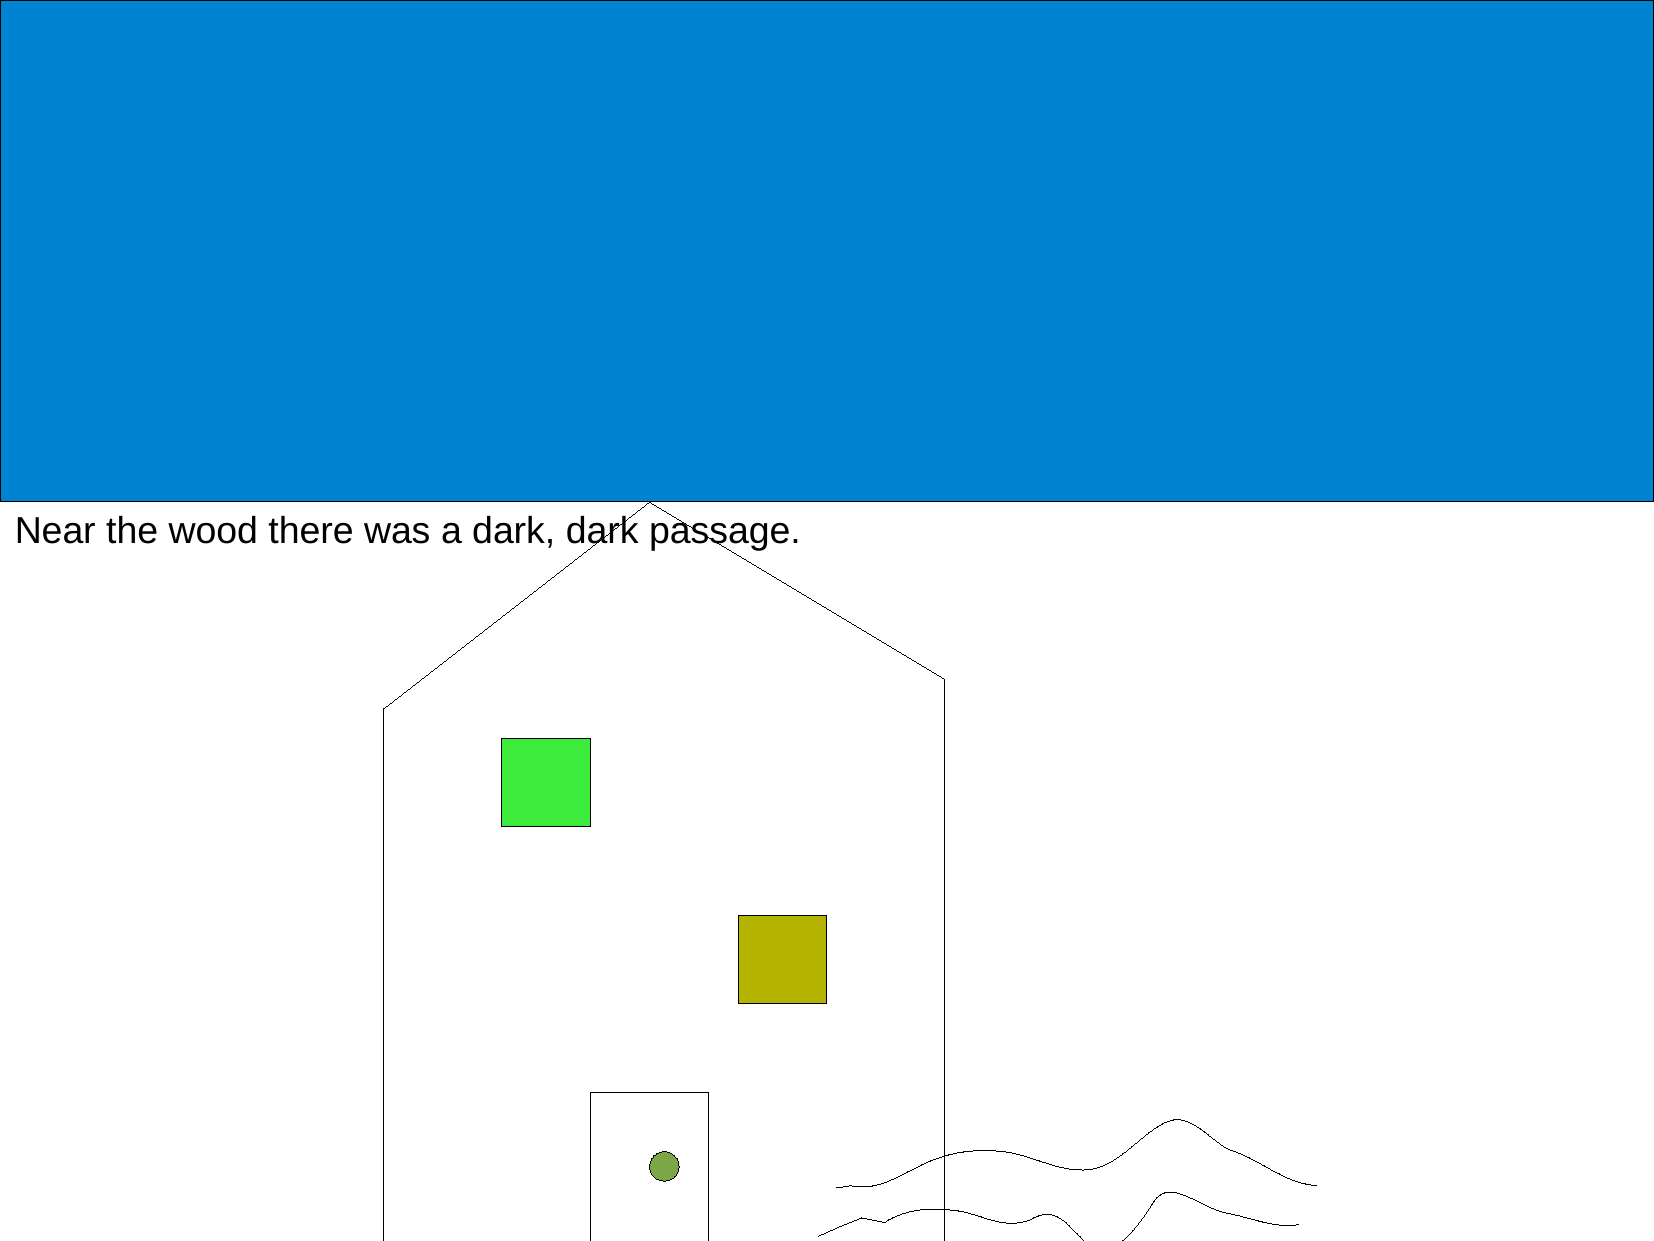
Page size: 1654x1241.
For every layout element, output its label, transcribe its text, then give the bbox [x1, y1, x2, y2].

text_box Near the wood there was a dark, dark passage. [0, 502, 945, 562]
text_box [738, 915, 827, 1004]
text_box [501, 738, 591, 827]
text_box [649, 1151, 680, 1182]
text_box [0, 0, 1654, 502]
